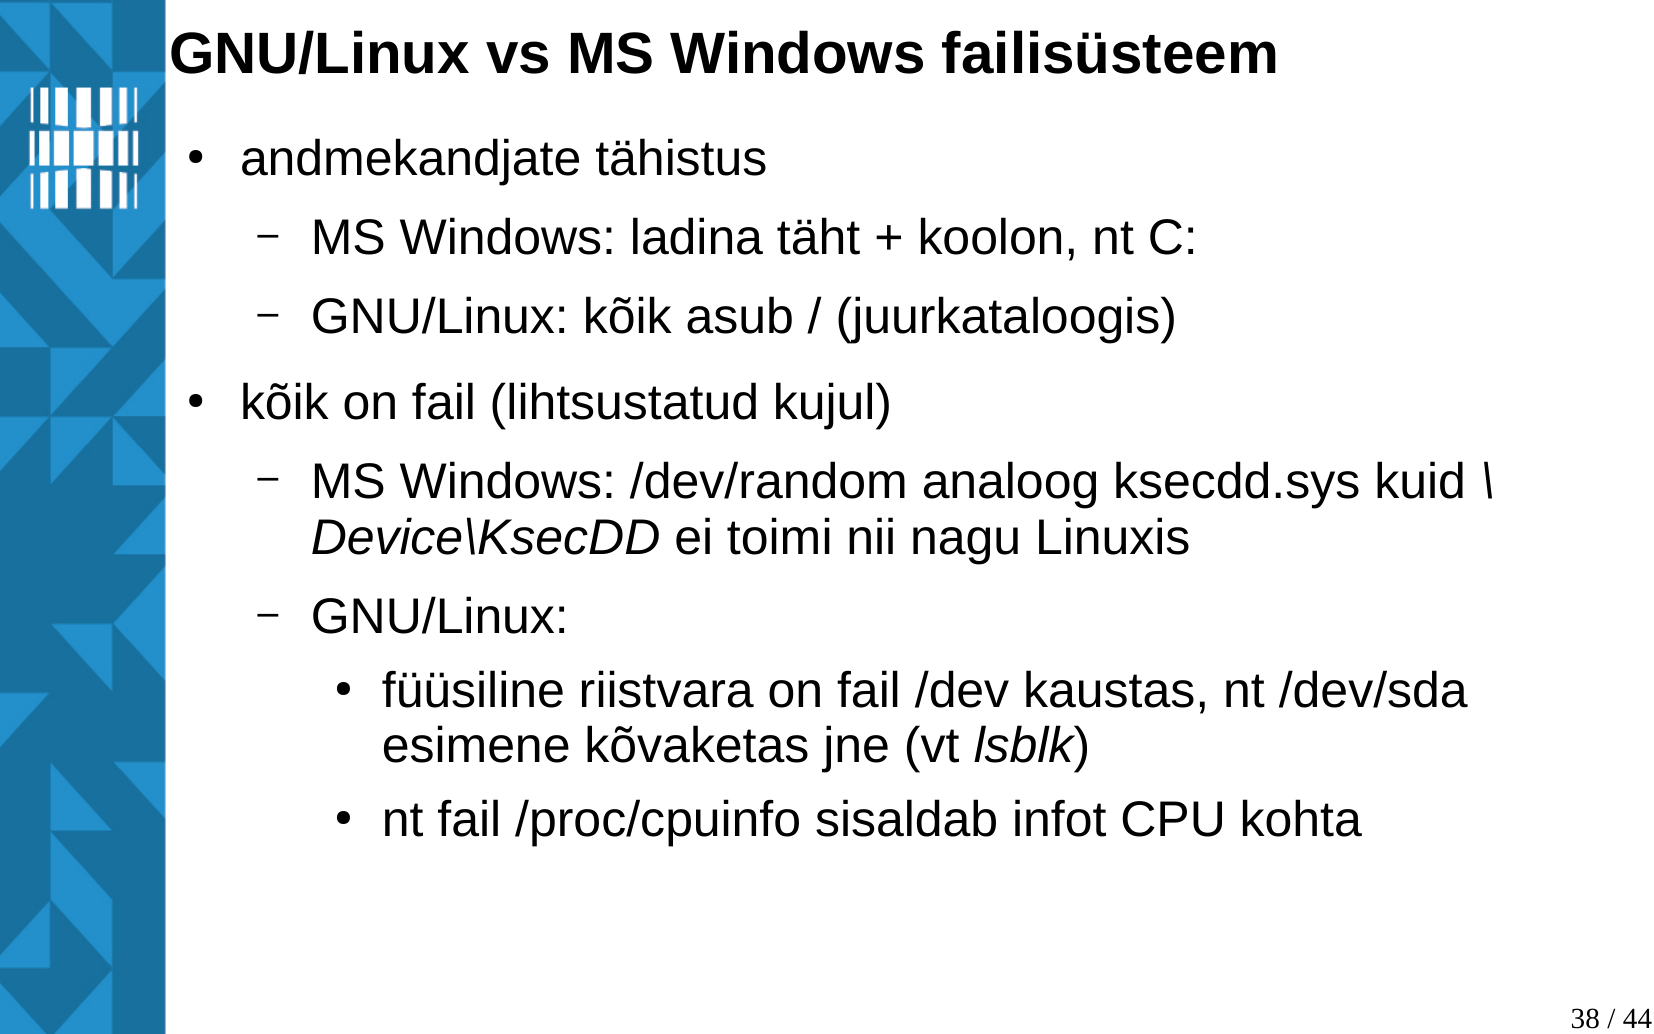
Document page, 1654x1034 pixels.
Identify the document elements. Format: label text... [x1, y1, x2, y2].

list andmekandjate tähistus MS Windows: ladina täht + koolon, nt C: GNU/Linux: kõik asub / (juurkataloogis) kõik on fail (lihtsustatud kujul) MS Windows: /dev/random analoog ksecdd.sys kuid \Device\KsecDD ei toimi nii nagu Linuxis GNU/Linux: füüsiline riistvara on fail /dev kaustas, nt /dev/sda esimene kõvaketas jne (vt lsblk) nt fail /proc/cpuinfo sisaldab infot CPU kohta [169, 129, 1630, 1034]
title GNU/Linux vs MS Windows failisüsteem [169, 11, 1571, 95]
